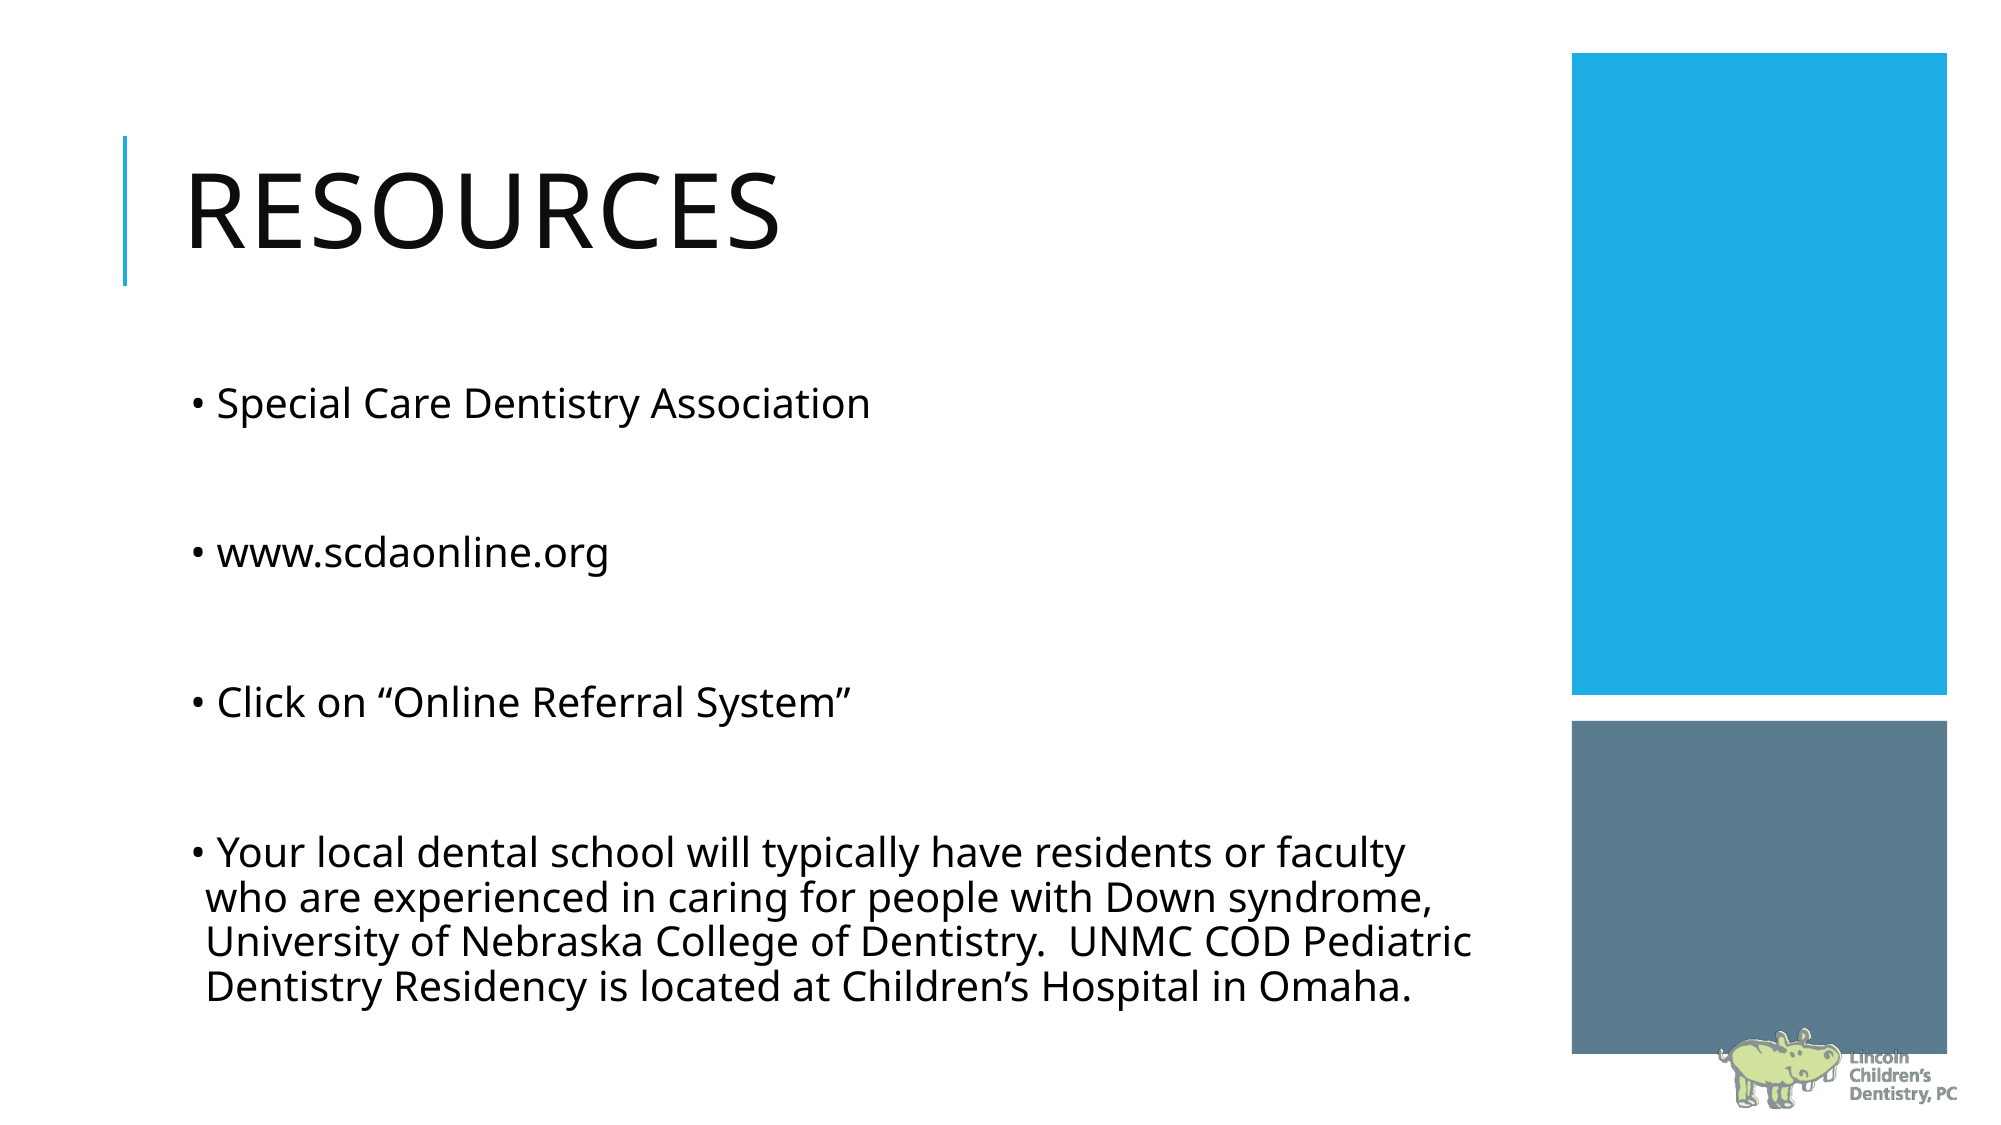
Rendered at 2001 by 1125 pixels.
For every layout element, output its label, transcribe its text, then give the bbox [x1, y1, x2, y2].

title resources [168, 96, 1484, 343]
picture [1717, 1028, 1957, 1109]
text_box [1572, 53, 1947, 695]
list • Special Care Dentistry Association • www.scdaonline.org • Click on “Online Referral System” • Your local dental school will typically have residents or faculty who are experienced in caring for people with Down syndrome, University of Nebraska College of Dentistry. UNMC COD Pediatric Dentistry Residency is located at Children’s Hospital in Omaha. [168, 375, 1484, 1036]
text_box [1572, 721, 1947, 1054]
